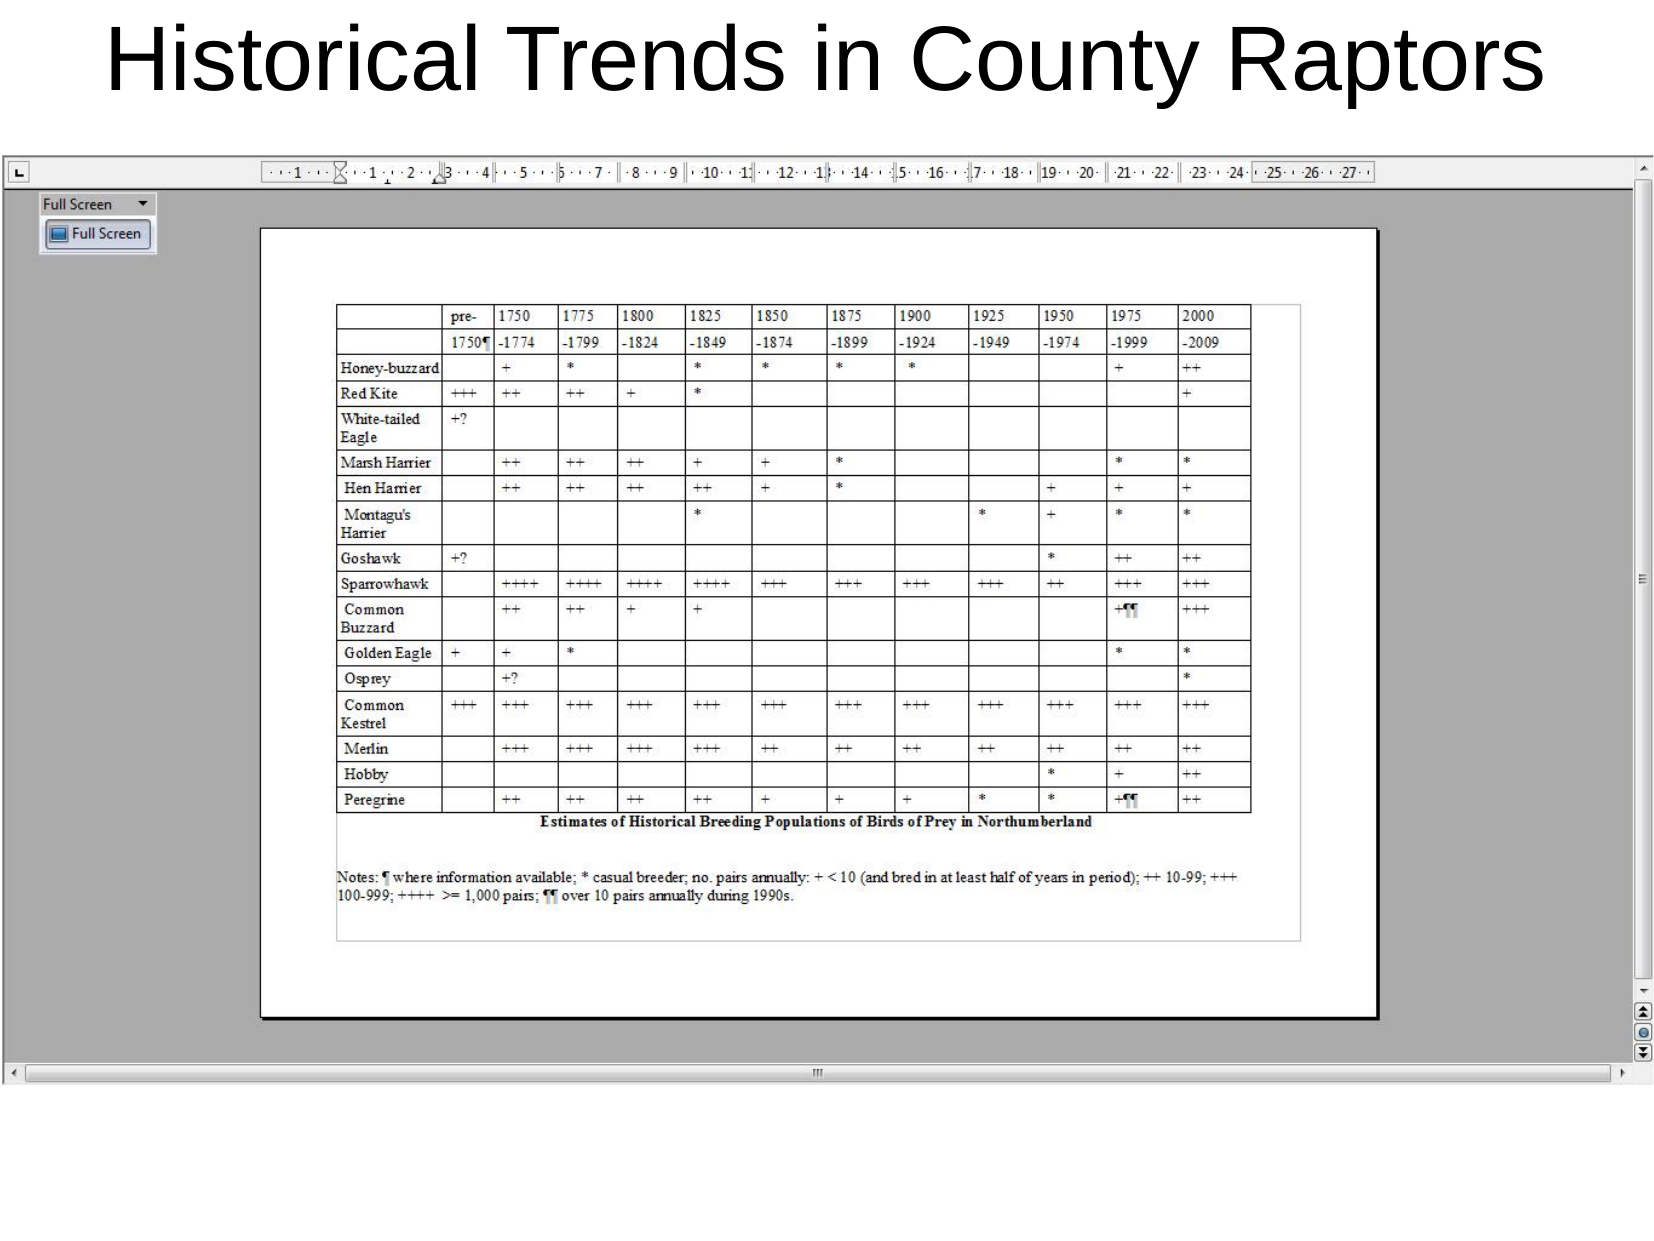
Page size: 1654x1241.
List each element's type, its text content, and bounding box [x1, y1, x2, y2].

title Historical Trends in County Raptors [82, 0, 1571, 155]
picture [2, 155, 1654, 1086]
